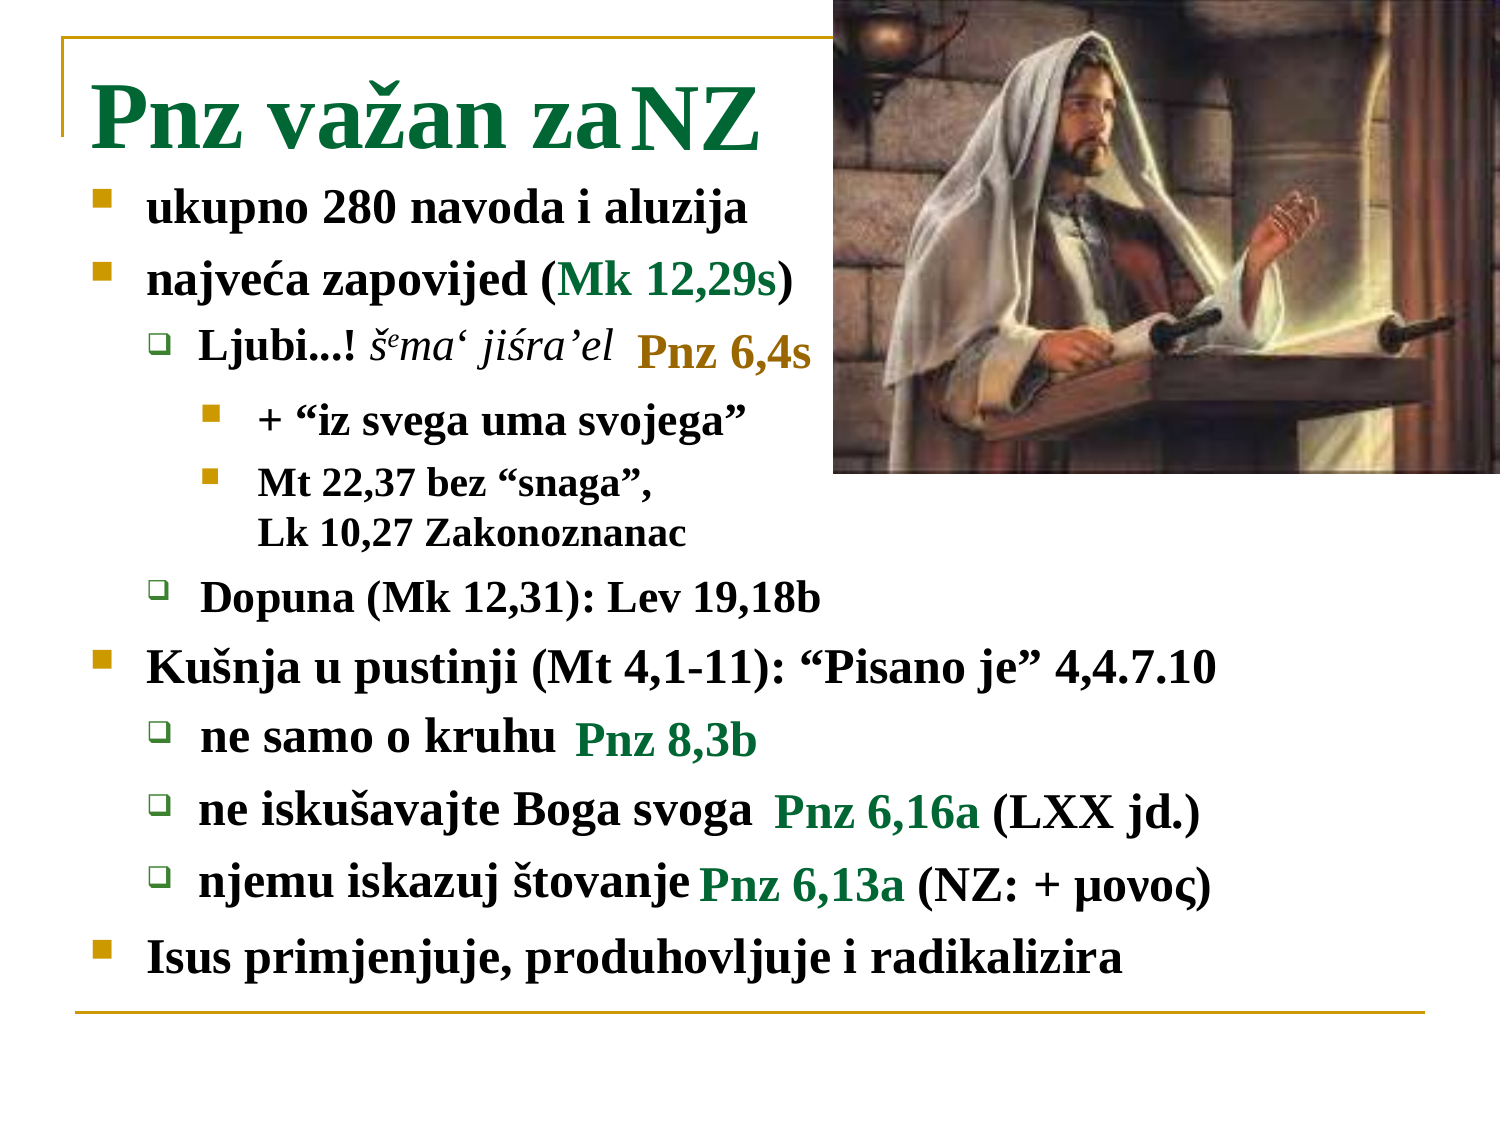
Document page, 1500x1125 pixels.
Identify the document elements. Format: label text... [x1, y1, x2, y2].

picture [833, 0, 1500, 474]
list ukupno 280 navoda i aluzija najveća zapovijed (Mk 12,29s) Pnz 6,4s + “iz svega uma svojega” Mt 22,37 bez “snaga”, Lk 10,27 Zakonoznanac Dopuna (Mk 12,31): Lev 19,18b Kušnja u pustinji (Mt 4,1-11): “Pisano je” 4,4.7.10 Pnz 8,3b Pnz 6,16a (LXX jd.) Pnz 6,13a (NZ: + μονος) Isus primjenjuje, produhovljuje i radikalizira [75, 165, 1426, 1006]
text_box njemu iskazuj štovanje [184, 839, 800, 916]
text_box Ljubi...! šema‘ jiśra’el [184, 307, 800, 378]
title Pnz važan za [75, 45, 833, 165]
text_box NZ [615, 46, 779, 178]
text_box ne samo o kruhu [185, 695, 802, 771]
text_box ne iskušavajte Boga svoga [184, 767, 800, 839]
